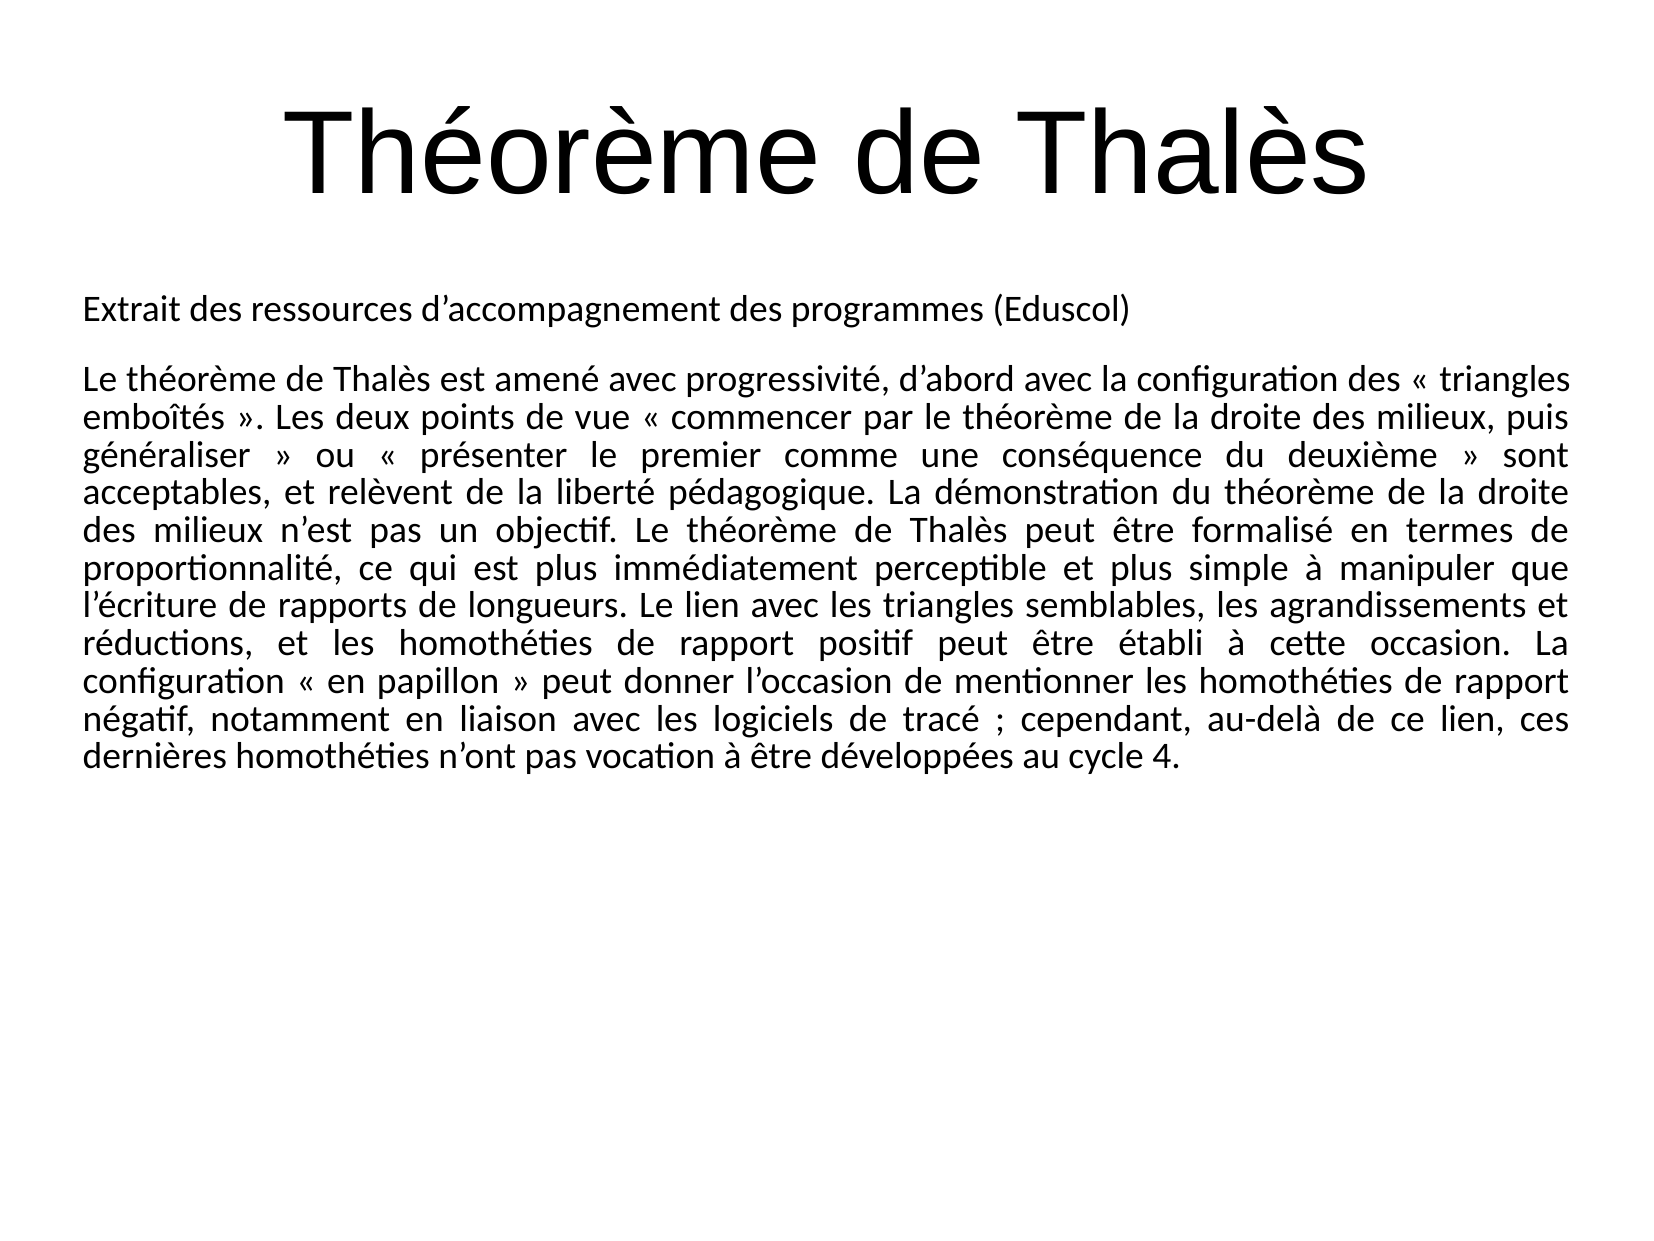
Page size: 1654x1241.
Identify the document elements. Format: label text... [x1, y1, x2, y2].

list Extrait des ressources d’accompagnement des programmes (Eduscol) Le théorème de Thalès est amené avec progressivité, d’abord avec la configuration des « triangles emboîtés ». Les deux points de vue « commencer par le théorème de la droite des milieux, puis généraliser » ou « présenter le premier comme une conséquence du deuxième » sont acceptables, et relèvent de la liberté pédagogique. La démonstration du théorème de la droite des milieux n’est pas un objectif. Le théorème de Thalès peut être formalisé en termes de proportionnalité, ce qui est plus immédiatement perceptible et plus simple à manipuler que l’écriture de rapports de longueurs. Le lien avec les triangles semblables, les agrandissements et réductions, et les homothéties de rapport positif peut être établi à cette occasion. La configuration « en papillon » peut donner l’occasion de mentionner les homothéties de rapport négatif, notamment en liaison avec les logiciels de tracé ; cependant, au-delà de ce lien, ces dernières homothéties n’ont pas vocation à être développées au cycle 4. [82, 290, 1571, 1010]
title Théorème de Thalès [82, 49, 1571, 257]
